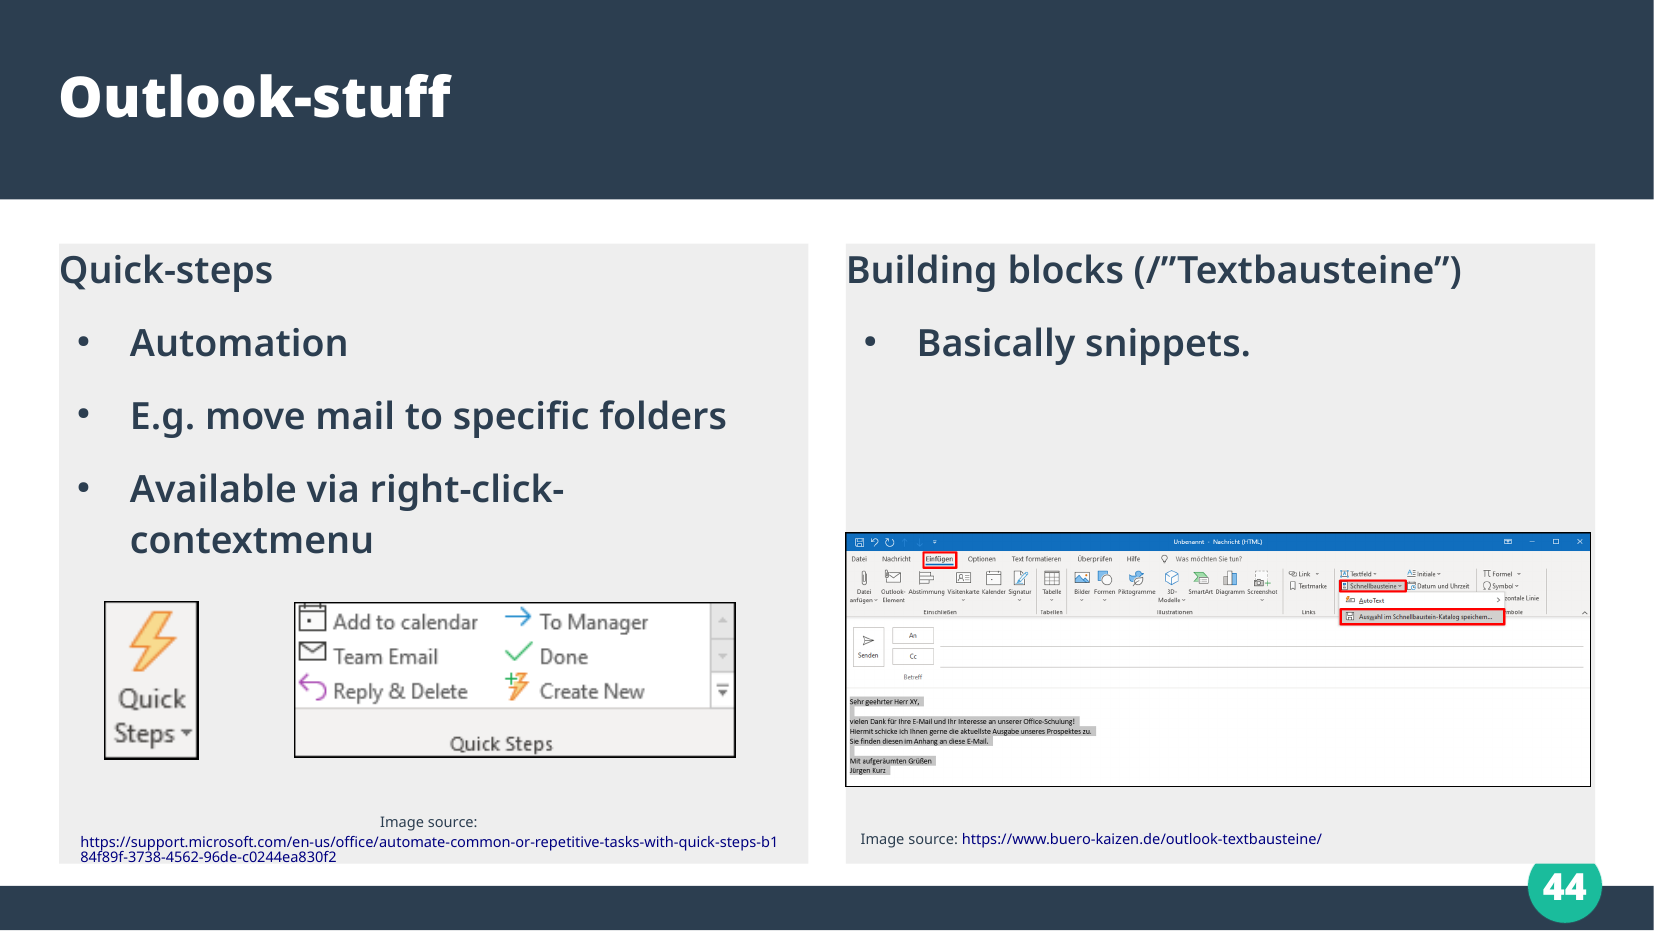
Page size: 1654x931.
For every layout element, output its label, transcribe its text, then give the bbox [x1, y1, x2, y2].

title Outlook-stuff [59, 37, 1595, 155]
list Quick-steps Automation E.g. move mail to specific folders Available via right-click-contextmenu [59, 243, 809, 864]
picture [845, 532, 1591, 788]
picture [294, 602, 736, 758]
list Building blocks (/”Textbausteine”) Basically snippets. [845, 243, 1596, 864]
picture [104, 601, 199, 761]
text_box Image source: https://www.buero-kaizen.de/outlook-textbausteine/ [845, 821, 1568, 857]
text_box Image source: https://support.microsoft.com/en-us/office/automate-common-or-repetitive-tasks-with-quick-steps-b184f89f-3738-4562-96de-c0244ea830f2 [65, 799, 797, 864]
